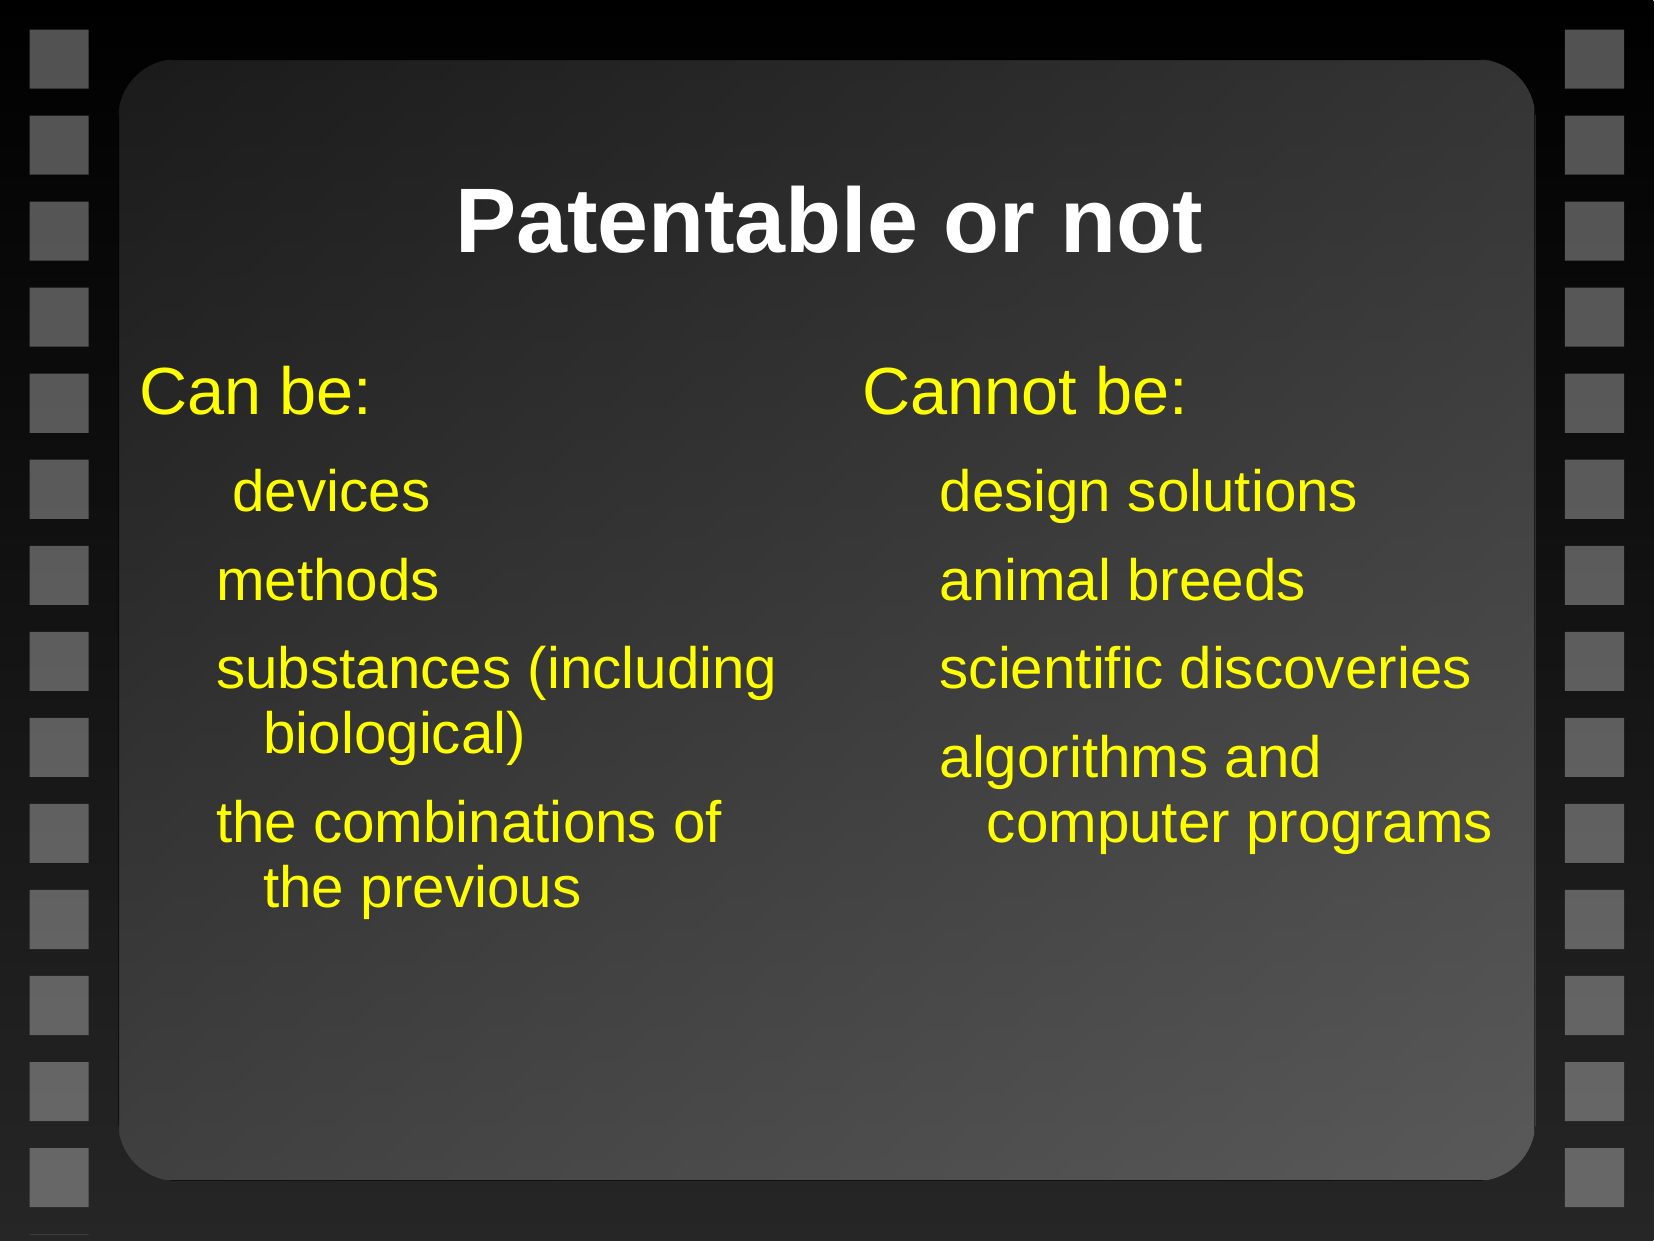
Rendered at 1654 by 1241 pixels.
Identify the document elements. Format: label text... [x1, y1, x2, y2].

title Patentable or not [123, 117, 1536, 325]
list Cannot be: design solutions animal breeds scientific discoveries algorithms and computer programs [845, 354, 1535, 1127]
list Can be: devices methods substances (including biological) the combinations of the previous [121, 354, 811, 1127]
